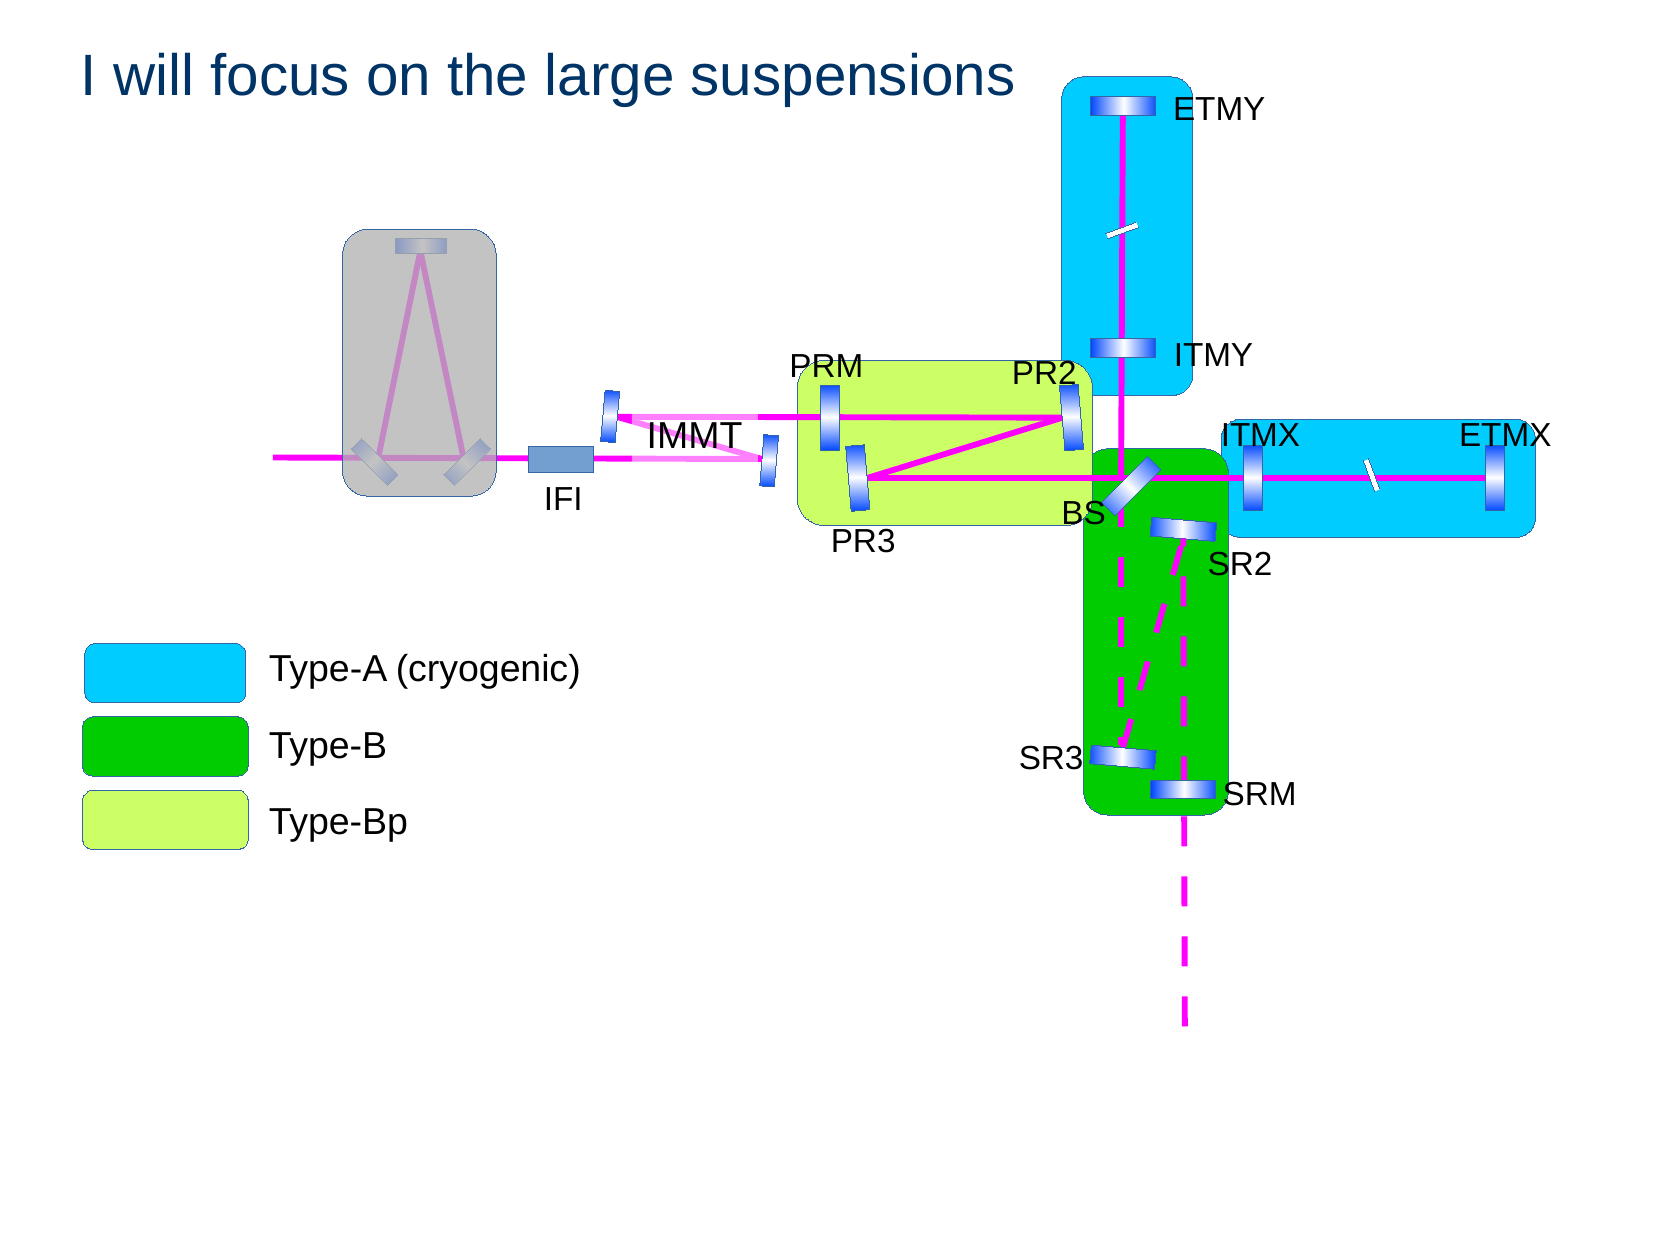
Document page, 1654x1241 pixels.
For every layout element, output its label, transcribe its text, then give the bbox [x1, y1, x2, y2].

text_box ETMY [1158, 82, 1281, 135]
text_box [797, 360, 1536, 816]
text_box ETMX [1444, 408, 1567, 461]
text_box [342, 229, 497, 497]
text_box ITMY [1159, 328, 1274, 381]
text_box [528, 446, 594, 473]
text_box [82, 716, 249, 777]
text_box Type-B [254, 716, 403, 774]
text_box [759, 434, 779, 487]
text_box BS [1046, 487, 1121, 540]
text_box I will focus on the large suspensions [66, 35, 1032, 116]
text_box [84, 643, 246, 703]
text_box SR2 [1192, 538, 1291, 591]
text_box [1061, 76, 1193, 396]
text_box Type-Bp [254, 793, 423, 851]
text_box [600, 390, 620, 443]
text_box SRM [1207, 768, 1312, 821]
text_box SR3 [1003, 732, 1099, 785]
text_box IFI [529, 473, 632, 526]
text_box PR2 [997, 347, 1097, 400]
text_box Type-A (cryogenic) [253, 639, 596, 697]
text_box PRM [774, 340, 886, 393]
text_box PR3 [816, 515, 911, 568]
text_box ITMX [1206, 408, 1316, 461]
text_box [82, 790, 249, 850]
text_box IMMT [631, 407, 758, 465]
